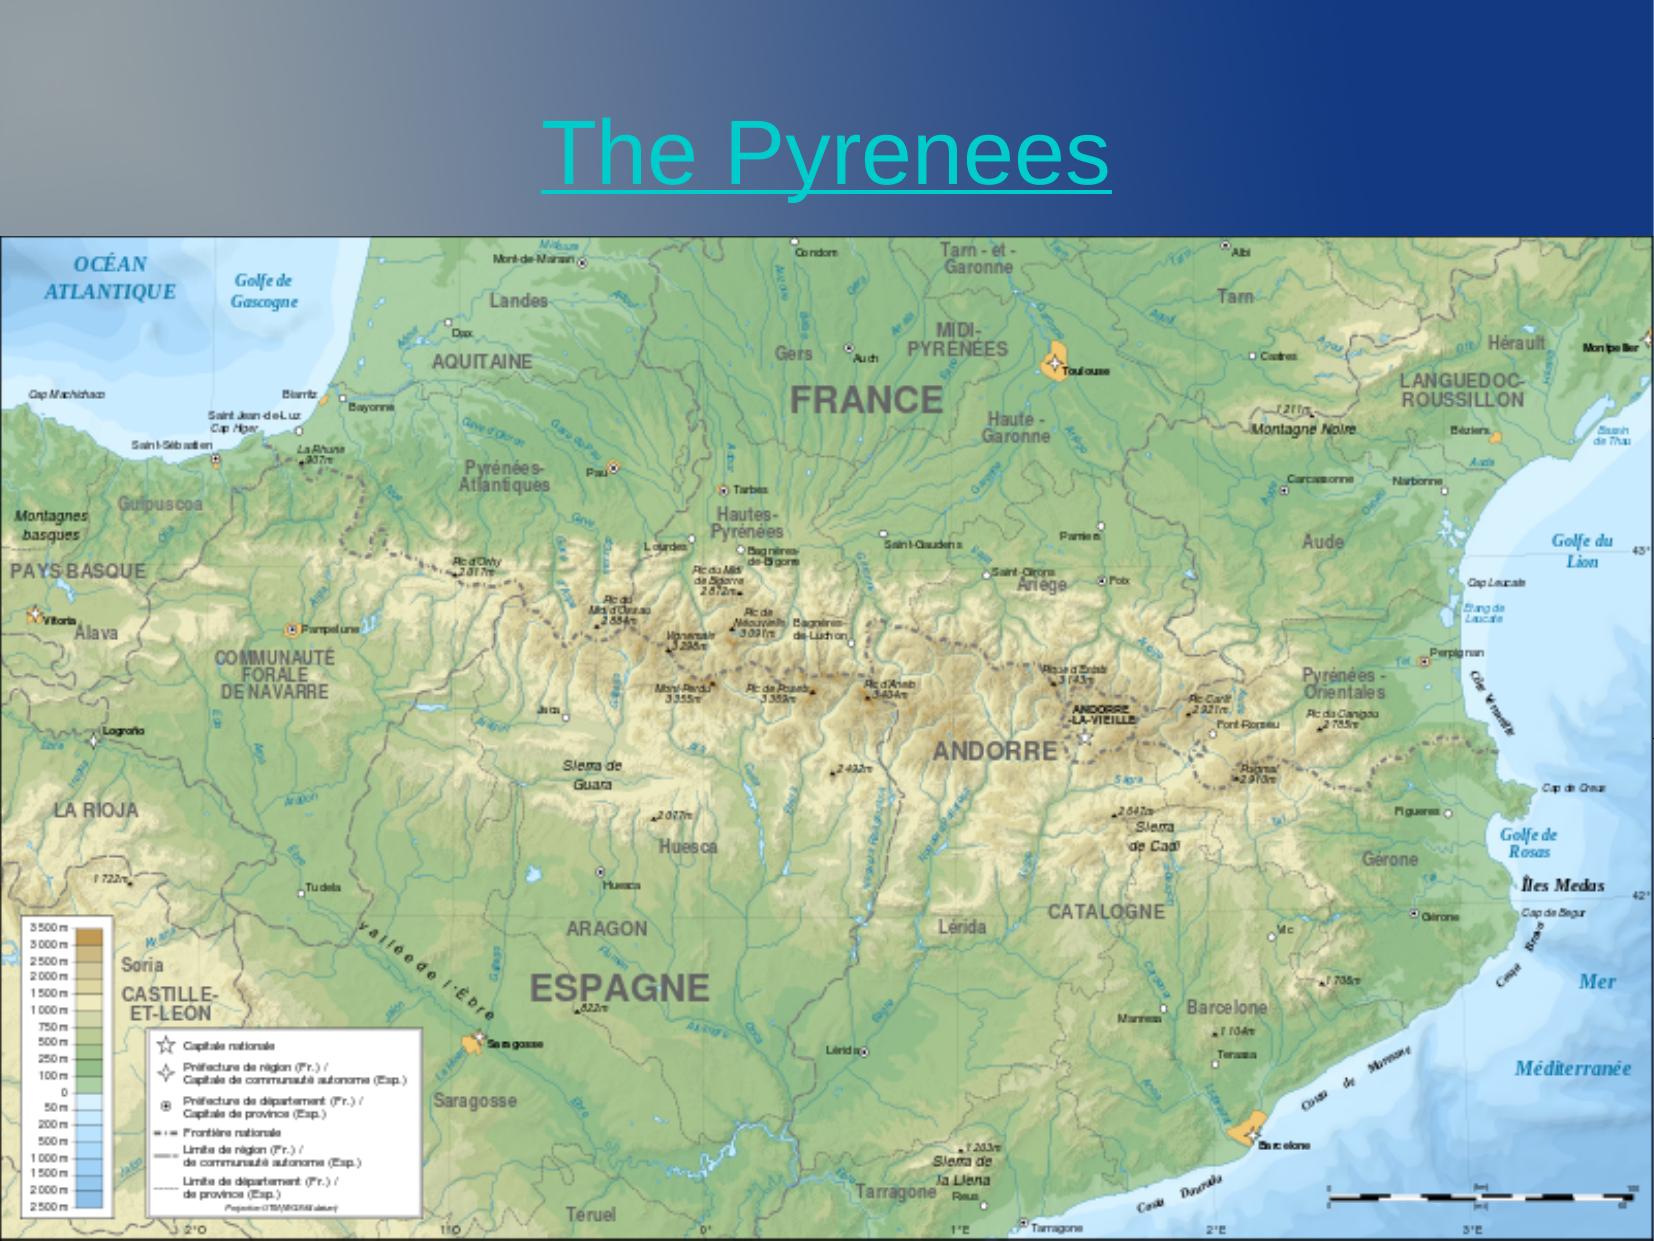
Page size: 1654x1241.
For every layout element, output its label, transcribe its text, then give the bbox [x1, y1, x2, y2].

picture [0, 0, 1654, 1241]
title The Pyrenees [82, 49, 1571, 236]
